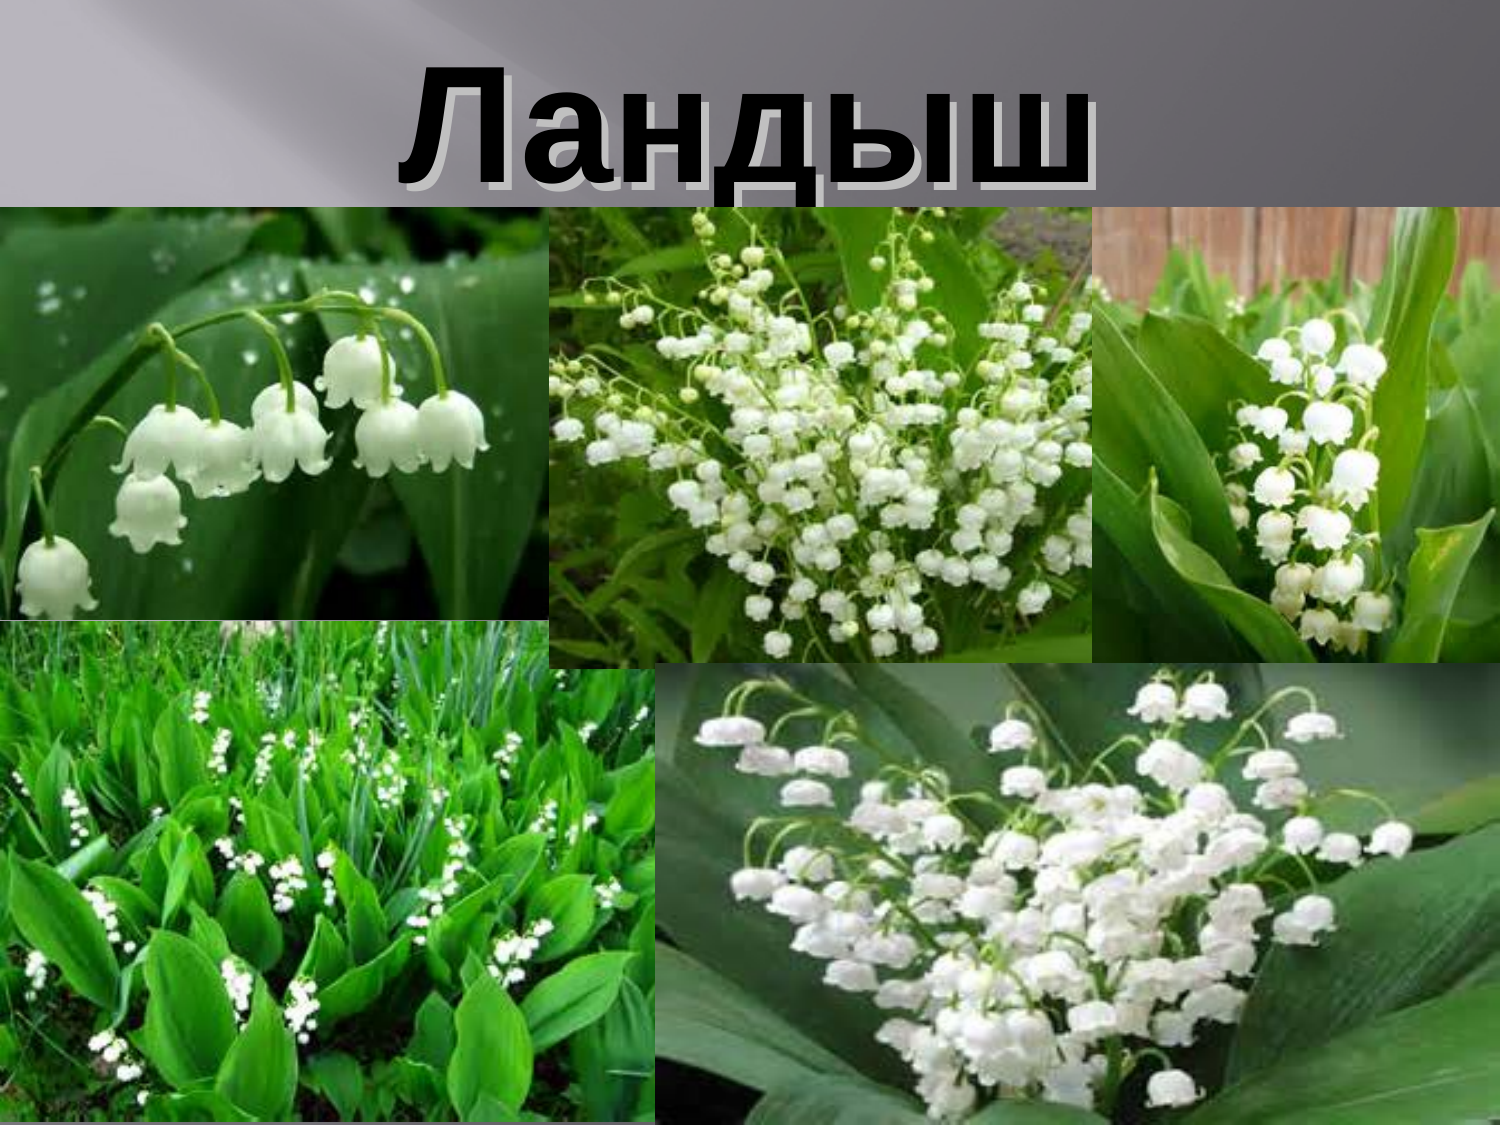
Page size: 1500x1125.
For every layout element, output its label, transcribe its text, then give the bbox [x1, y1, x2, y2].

picture [0, 208, 1500, 1125]
title Ландыш [0, 0, 1500, 207]
